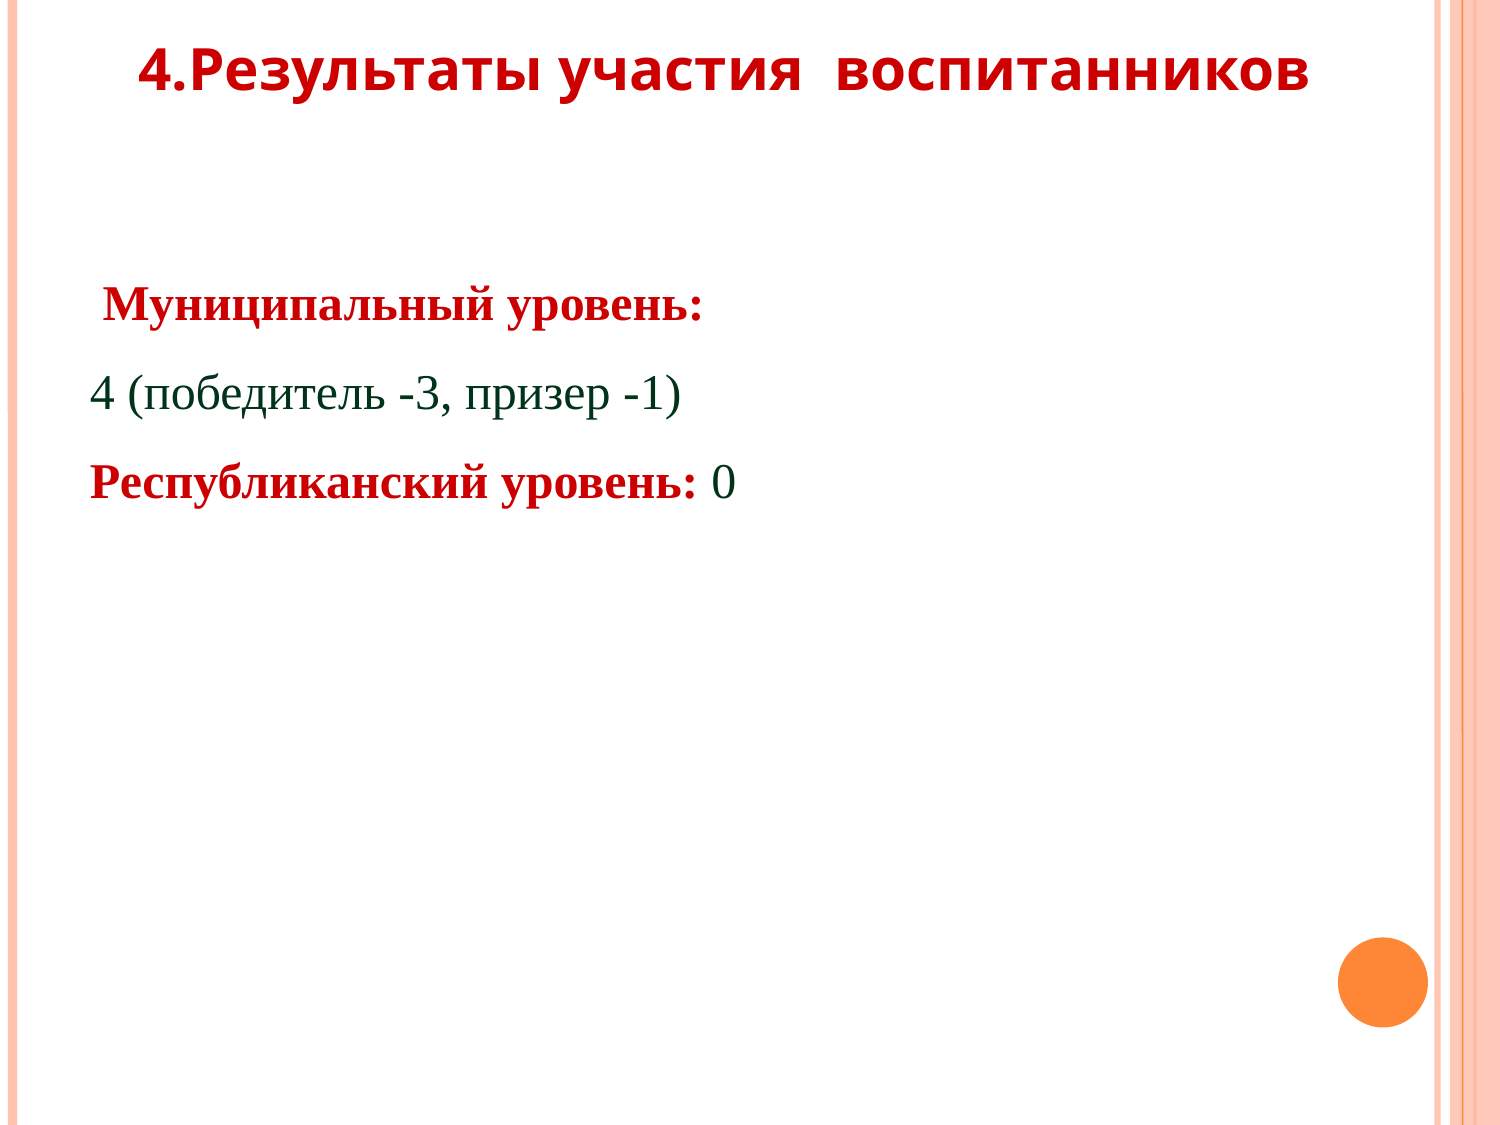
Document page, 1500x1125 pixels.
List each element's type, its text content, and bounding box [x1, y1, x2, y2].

list Муниципальный уровень: 4 (победитель -3, призер -1) Республиканский уровень: 0 [75, 262, 1300, 813]
title 4.Результаты участия воспитанников [50, 24, 1400, 121]
